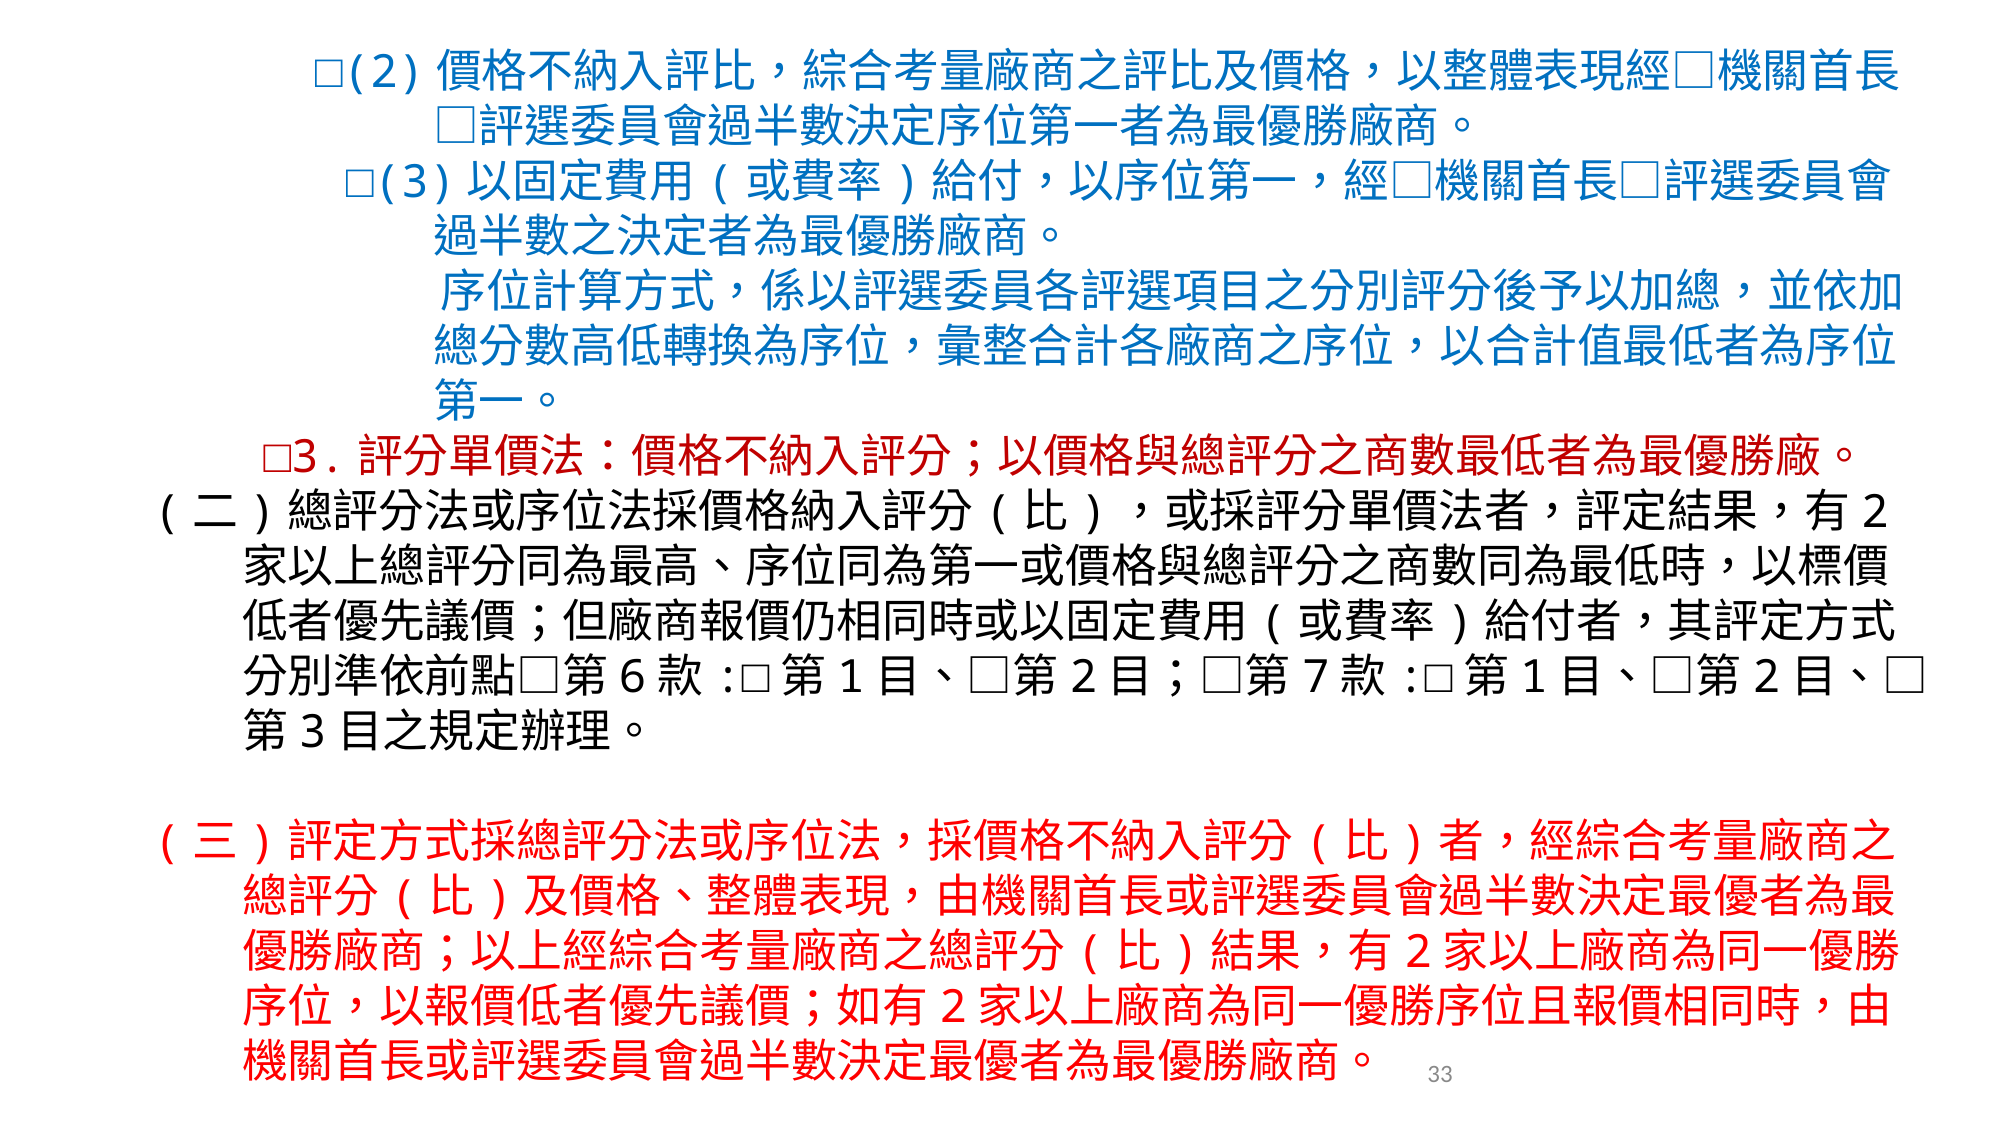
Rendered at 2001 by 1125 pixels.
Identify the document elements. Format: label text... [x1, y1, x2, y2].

text_box □(2)價格不納入評比，綜合考量廠商之評比及價格，以整體表現經□機關首長□評選委員會過半數決定序位第一者為最優勝廠商。 □(3)以固定費用(或費率)給付，以序位第一，經□機關首長□評選委員會過半數之決定者為最優勝廠商。 序位計算方式，係以評選委員各評選項目之分別評分後予以加總，並依加總分數高低轉換為序位，彙整合計各廠商之序位，以合計值最低者為序位第一。 □3.評分單價法：價格不納入評分；以價格與總評分之商數最低者為最優勝廠。 (二)總評分法或序位法採價格納入評分(比)，或採評分單價法者，評定結果，有2家以上總評分同為最高、序位同為第一或價格與總評分之商數同為最低時，以標價低者優先議價；但廠商報價仍相同時或以固定費用(或費率)給付者，其評定方式分別準依前點□第6款:□第1目、□第2目；□第7款:□第1目、□第2目、□第3目之規定辦理。 (三)評定方式採總評分法或序位法，採價格不納入評分(比)者，經綜合考量廠商之總評分(比)及價格、整體表現，由機關首長或評選委員會過半數決定最優者為最優勝廠商；以上經綜合考量廠商之總評分(比)結果，有2家以上廠商為同一優勝序位，以報價低者優先議價；如有2家以上廠商為同一優勝序位且報價相同時，由機關首長或評選委員會過半數決定最優者為最優勝廠商。 [138, 34, 1946, 1094]
text_box 33 [1412, 1042, 1863, 1103]
